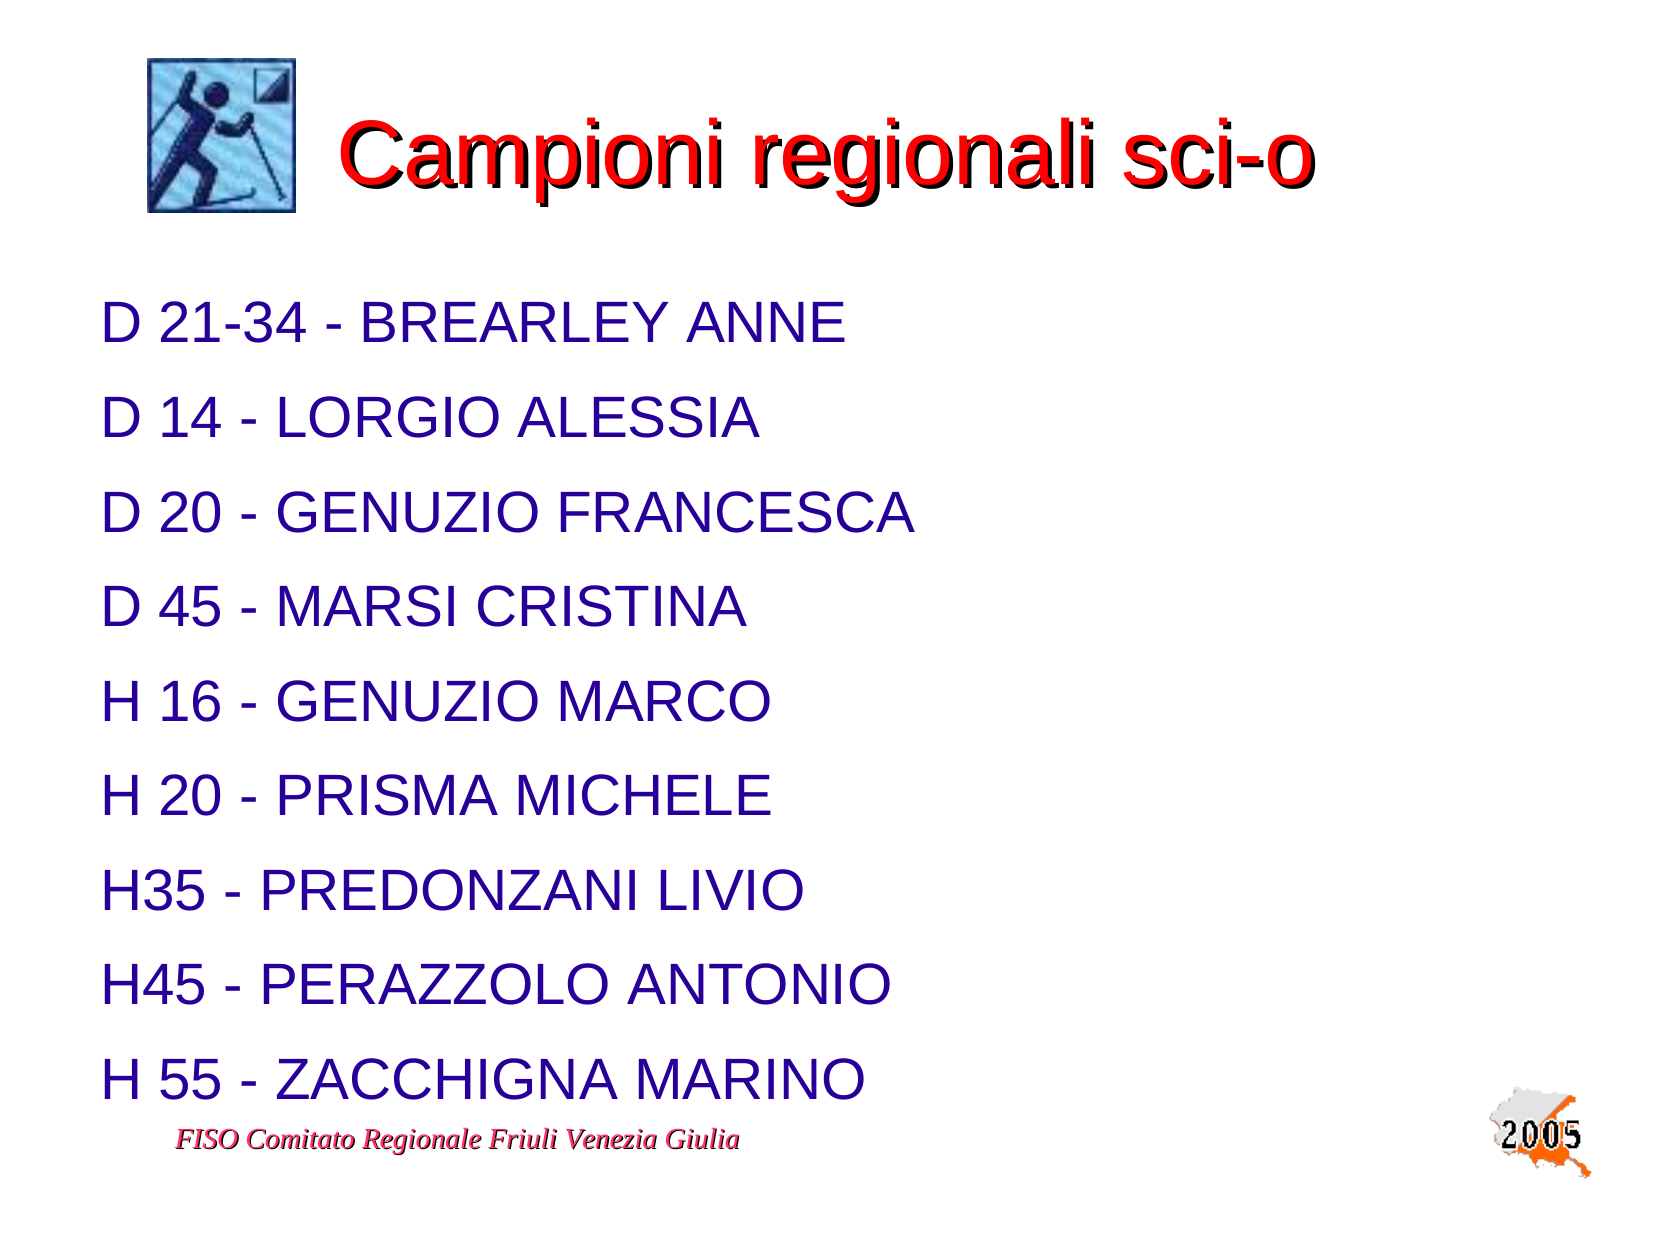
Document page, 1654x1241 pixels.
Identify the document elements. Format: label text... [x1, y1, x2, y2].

title Campioni regionali sci-o [82, 49, 1571, 257]
picture [1488, 1081, 1595, 1182]
picture [147, 58, 296, 213]
list D 21-34 - BREARLEY ANNE D 14 - LORGIO ALESSIA D 20 - GENUZIO FRANCESCA D 45 - MARSI CRISTINA H 16 - GENUZIO MARCO H 20 - PRISMA MICHELE H35 - PREDONZANI LIVIO H45 - PERAZZOLO ANTONIO H 55 - ZACCHIGNA MARINO [82, 290, 1571, 1110]
